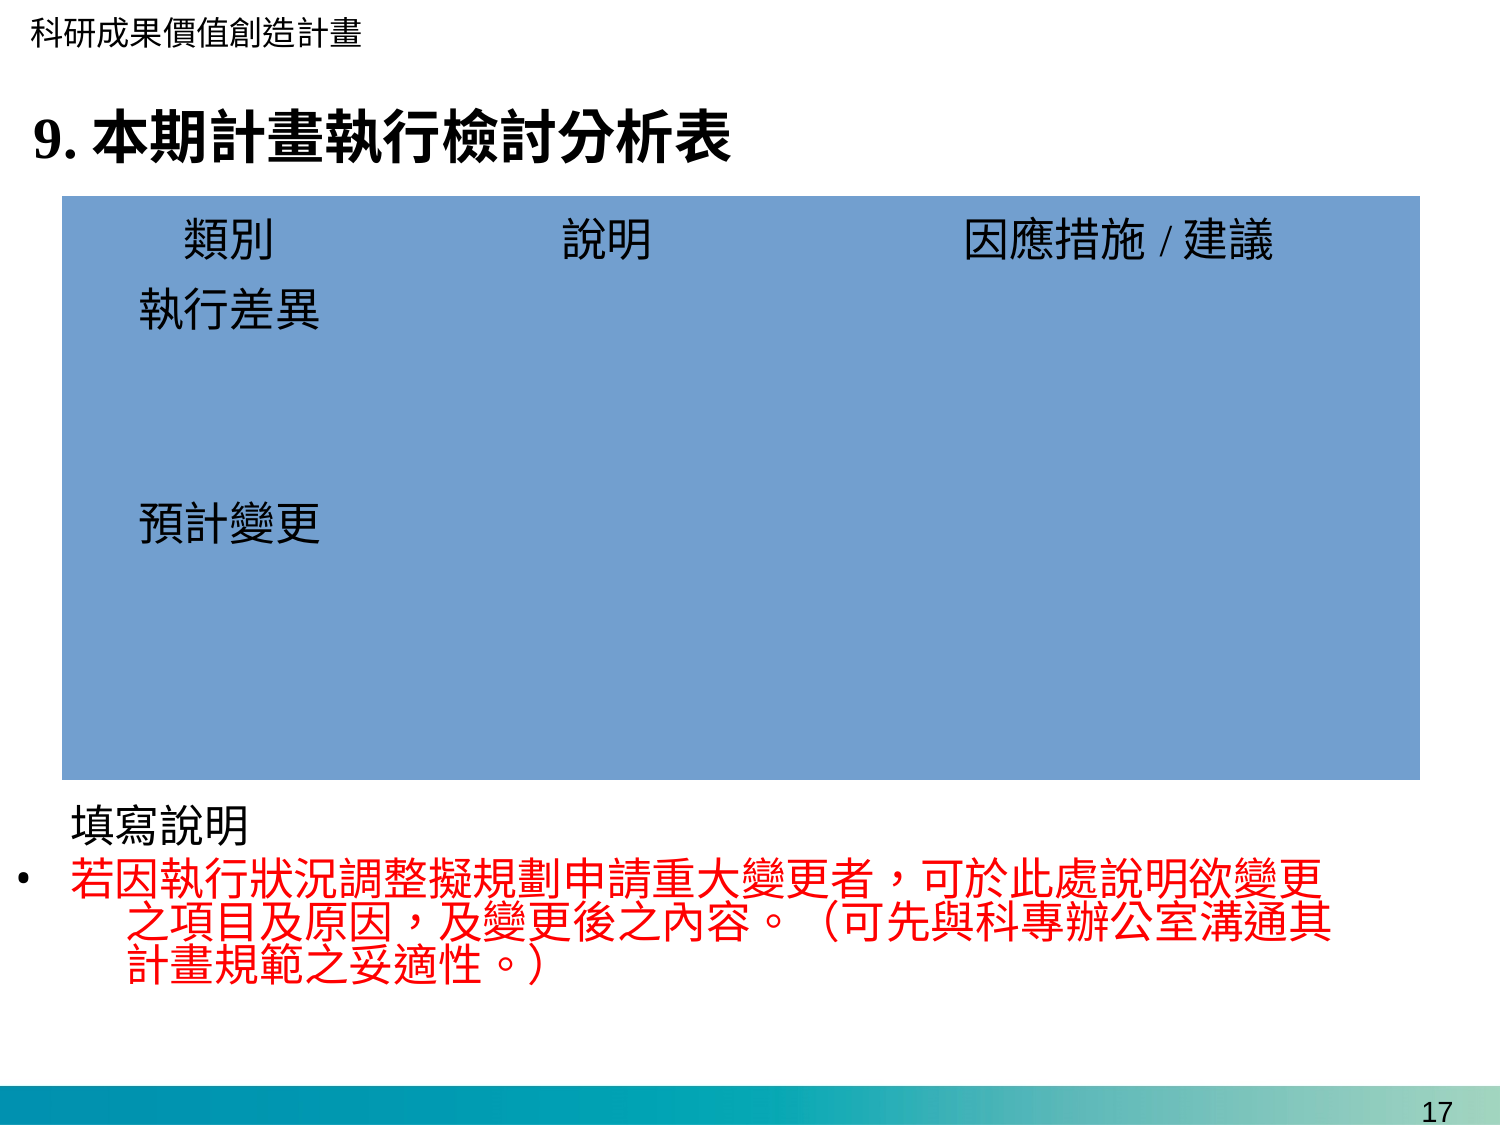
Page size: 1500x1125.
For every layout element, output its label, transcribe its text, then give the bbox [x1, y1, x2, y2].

table_cell [817, 266, 1420, 480]
table_cell 執行差異 [62, 266, 397, 480]
text_box 9.本期計畫執行檢討分析表 [19, 93, 748, 178]
table_cell [817, 480, 1420, 780]
table_cell 預計變更 [62, 480, 397, 780]
text_box 16 [1406, 1085, 1500, 1125]
table_header 因應措施/建議 [817, 196, 1420, 266]
table_cell [397, 266, 817, 480]
list 填寫說明 若因執行狀況調整擬規劃申請重大變更者，可於此處說明欲變更之項目及原因，及變更後之內容。（可先與科專辦公室溝通其計畫規範之妥適性。） [0, 800, 1373, 999]
table_cell [397, 480, 817, 780]
table_header 類別 [62, 196, 397, 266]
table_header 說明 [397, 196, 817, 266]
